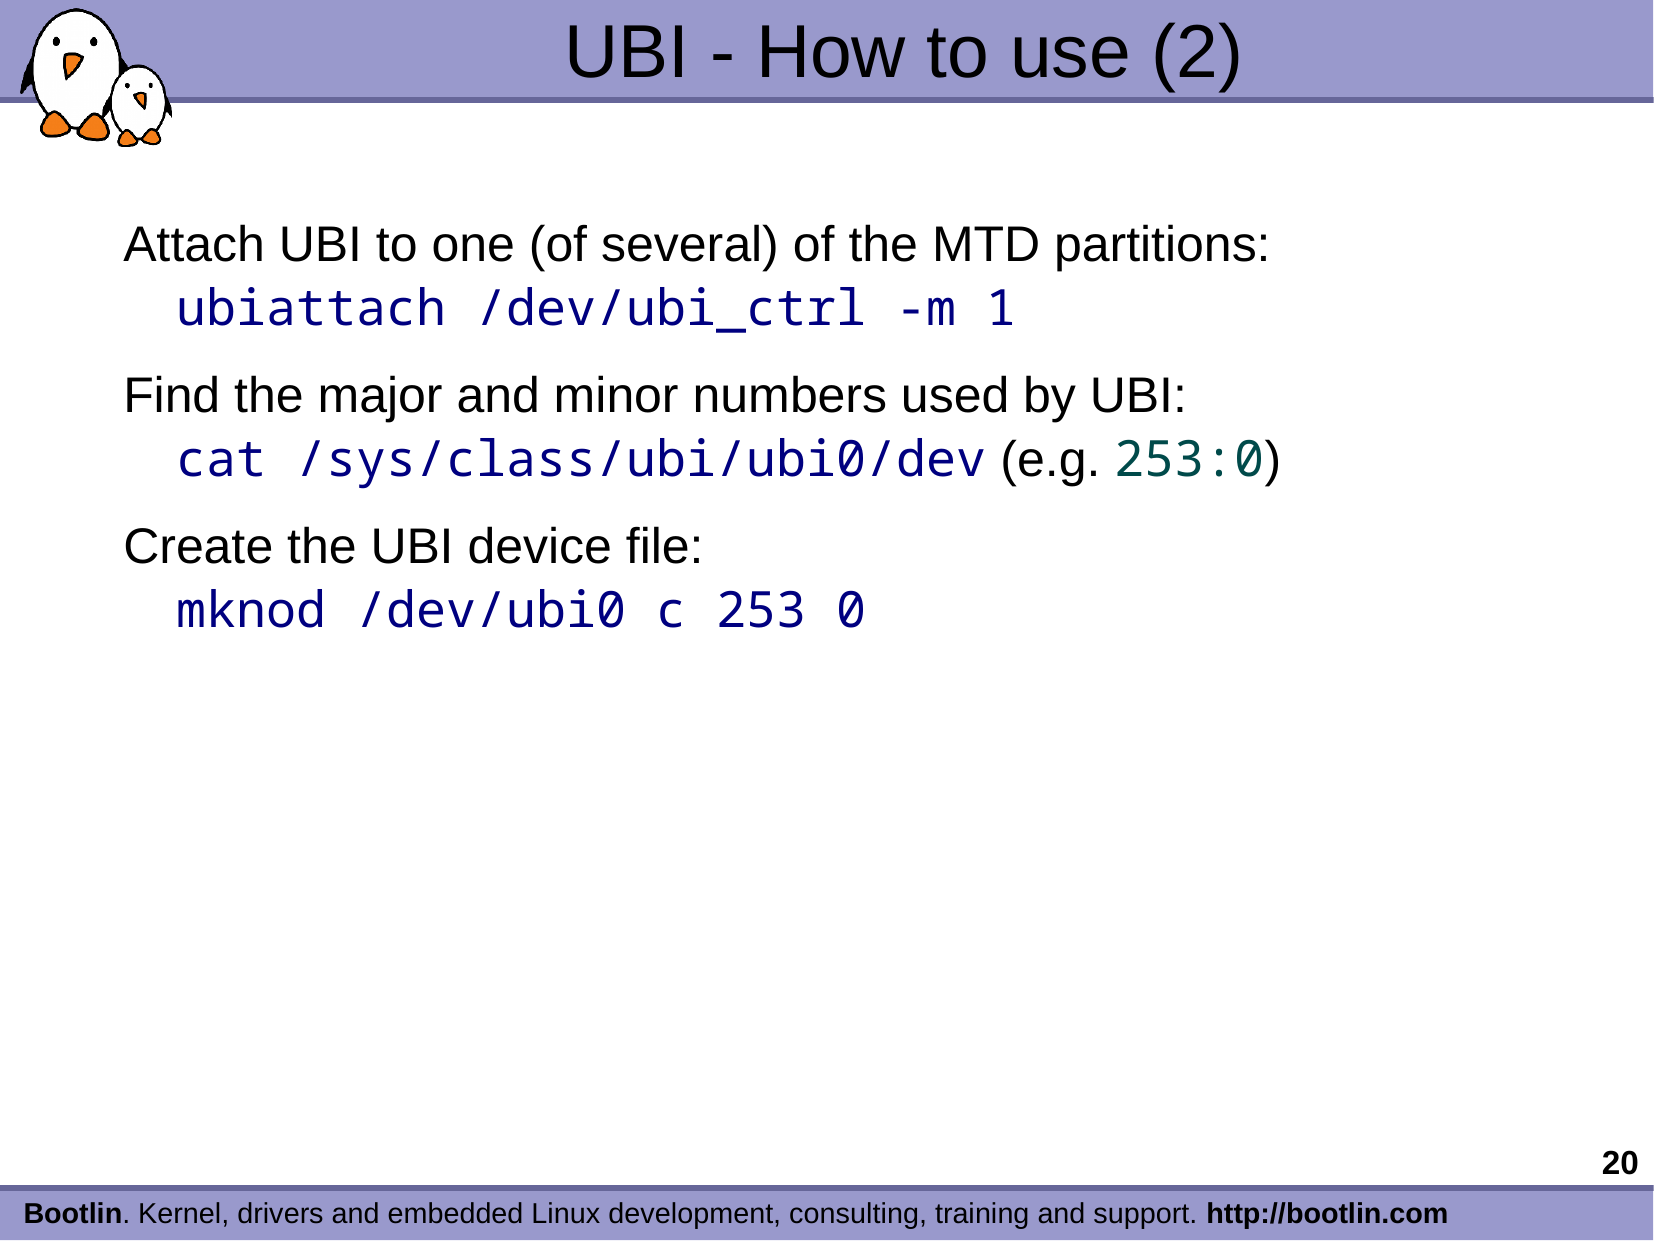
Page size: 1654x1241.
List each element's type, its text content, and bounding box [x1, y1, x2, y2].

title UBI - How to use (2) [178, 5, 1631, 97]
picture [20, 8, 172, 147]
list Attach UBI to one (of several) of the MTD partitions: ubiattach /dev/ubi_ctrl -m 1 Find the major and minor numbers used by UBI: cat /sys/class/ubi/ubi0/dev (e.g. 253:0) Create the UBI device file: mknod /dev/ubi0 c 253 0 [105, 216, 1518, 1066]
